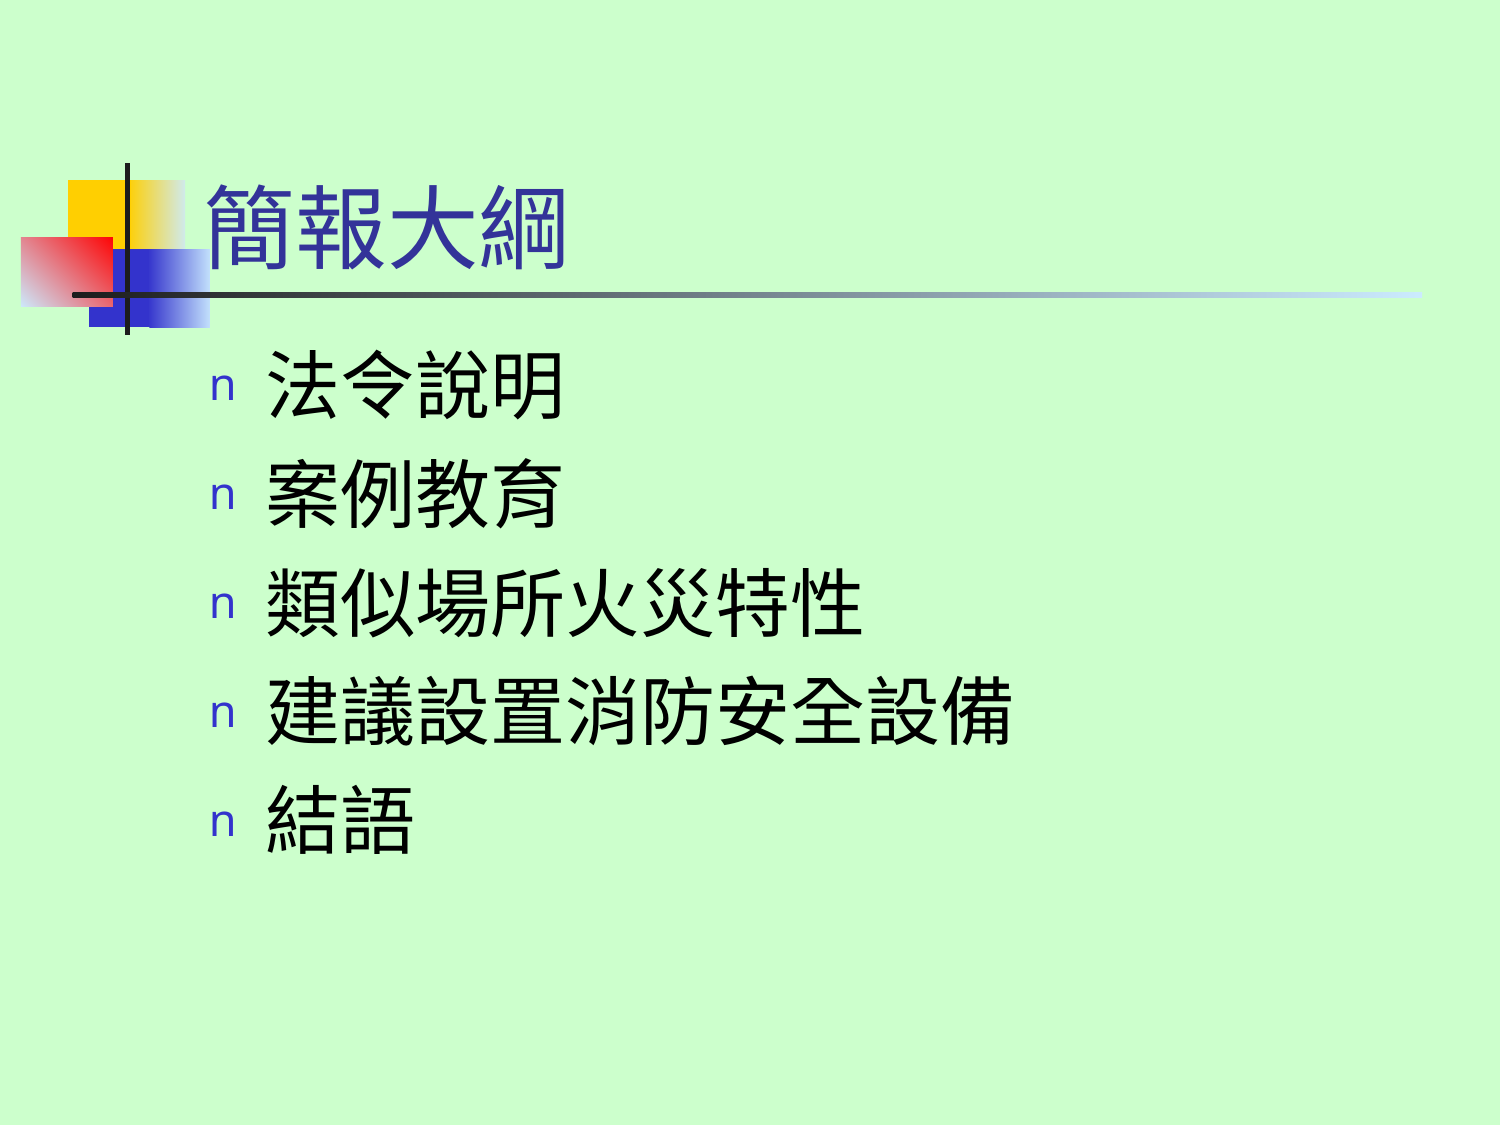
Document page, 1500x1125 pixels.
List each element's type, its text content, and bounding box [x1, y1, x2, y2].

list 法令說明 案例教育 類似場所火災特性 建議設置消防安全設備 結語 [193, 331, 1469, 1007]
title 簡報大綱 [188, 101, 1468, 289]
